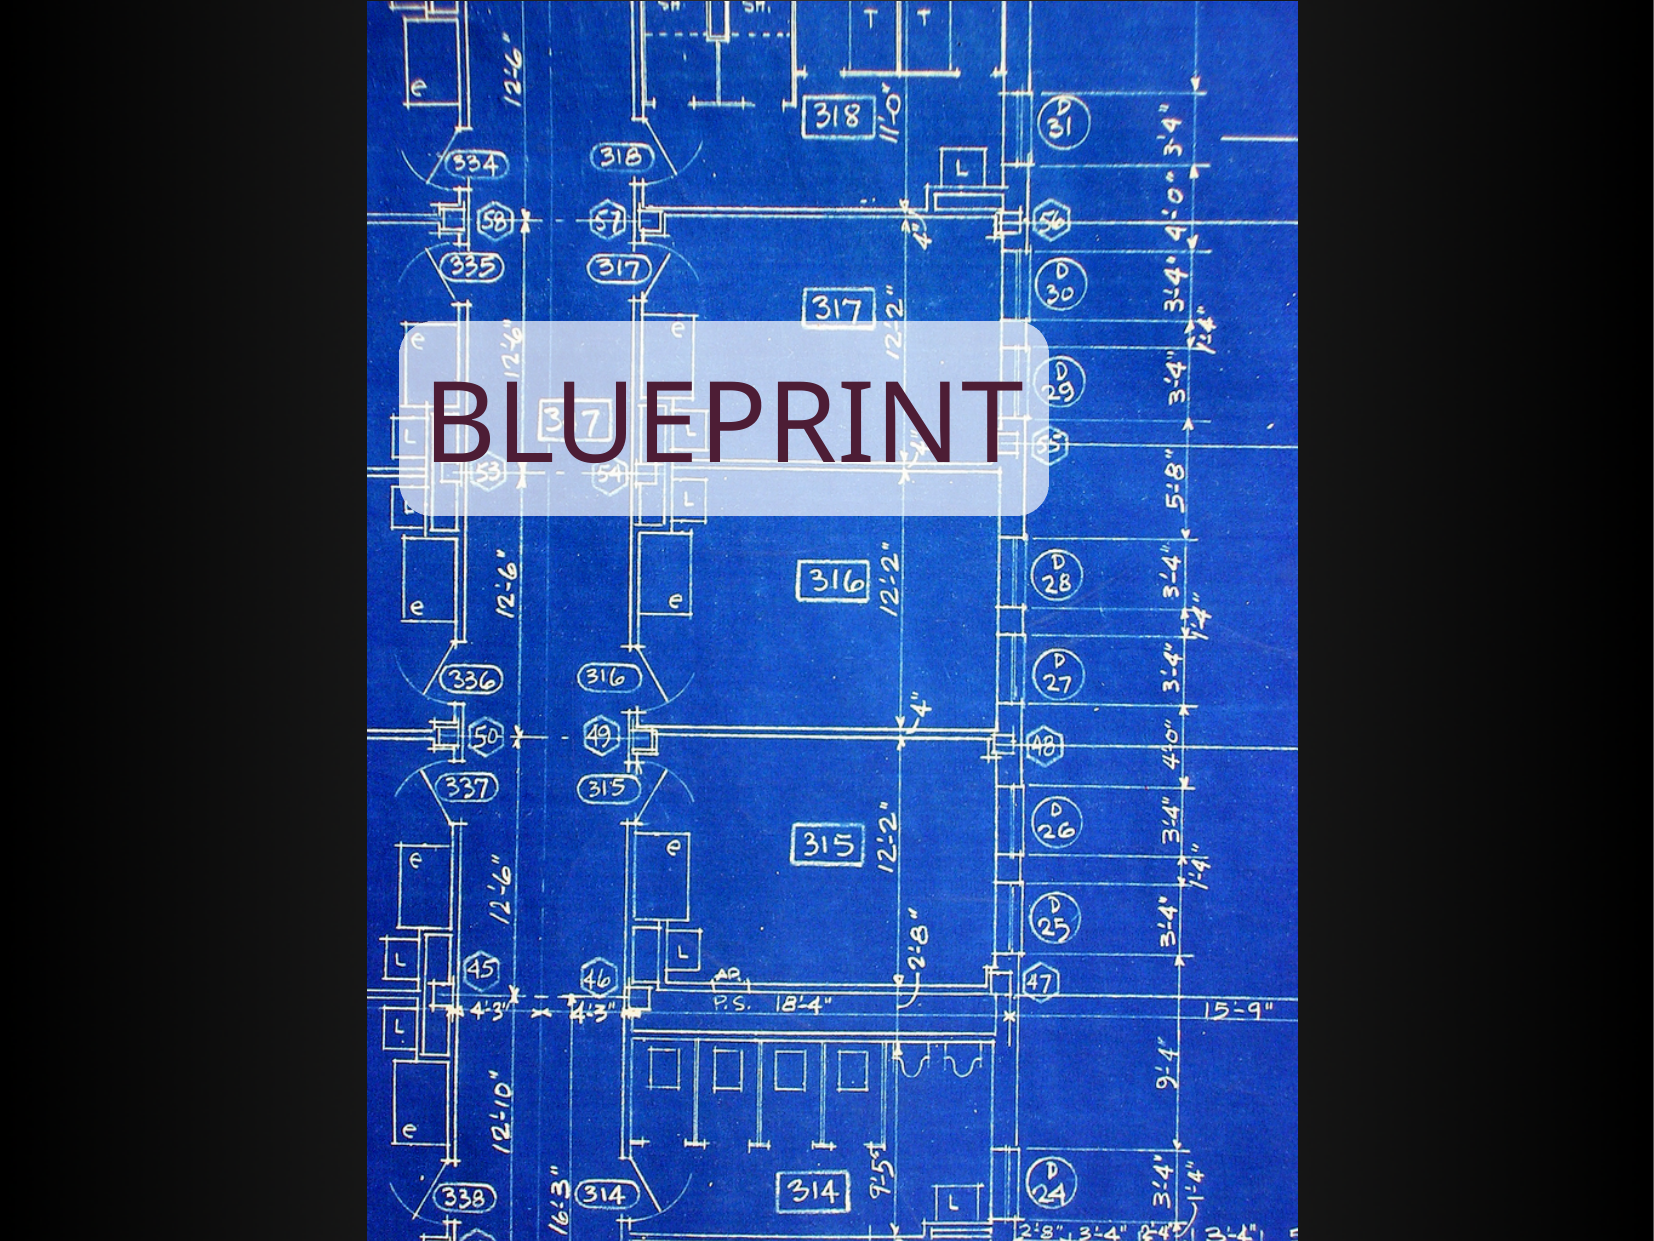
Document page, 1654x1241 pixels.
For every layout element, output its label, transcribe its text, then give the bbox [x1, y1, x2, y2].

picture [0, 0, 1654, 1241]
text_box BLUEPRINT [399, 322, 1049, 516]
